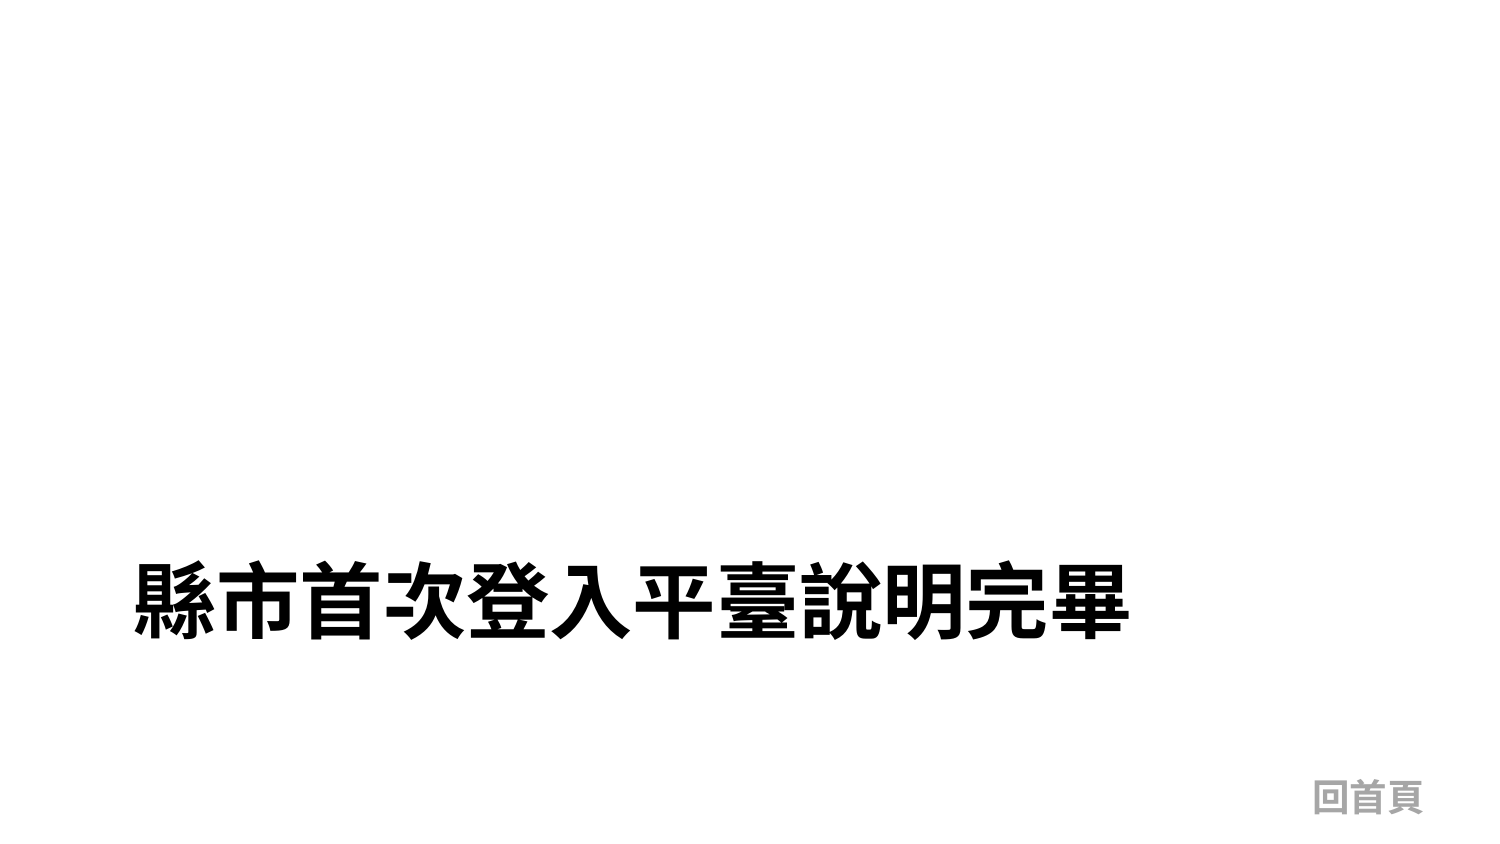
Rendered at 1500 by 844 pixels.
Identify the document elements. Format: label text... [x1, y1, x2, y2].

title 縣市首次登入平臺說明完畢 [118, 542, 1394, 710]
